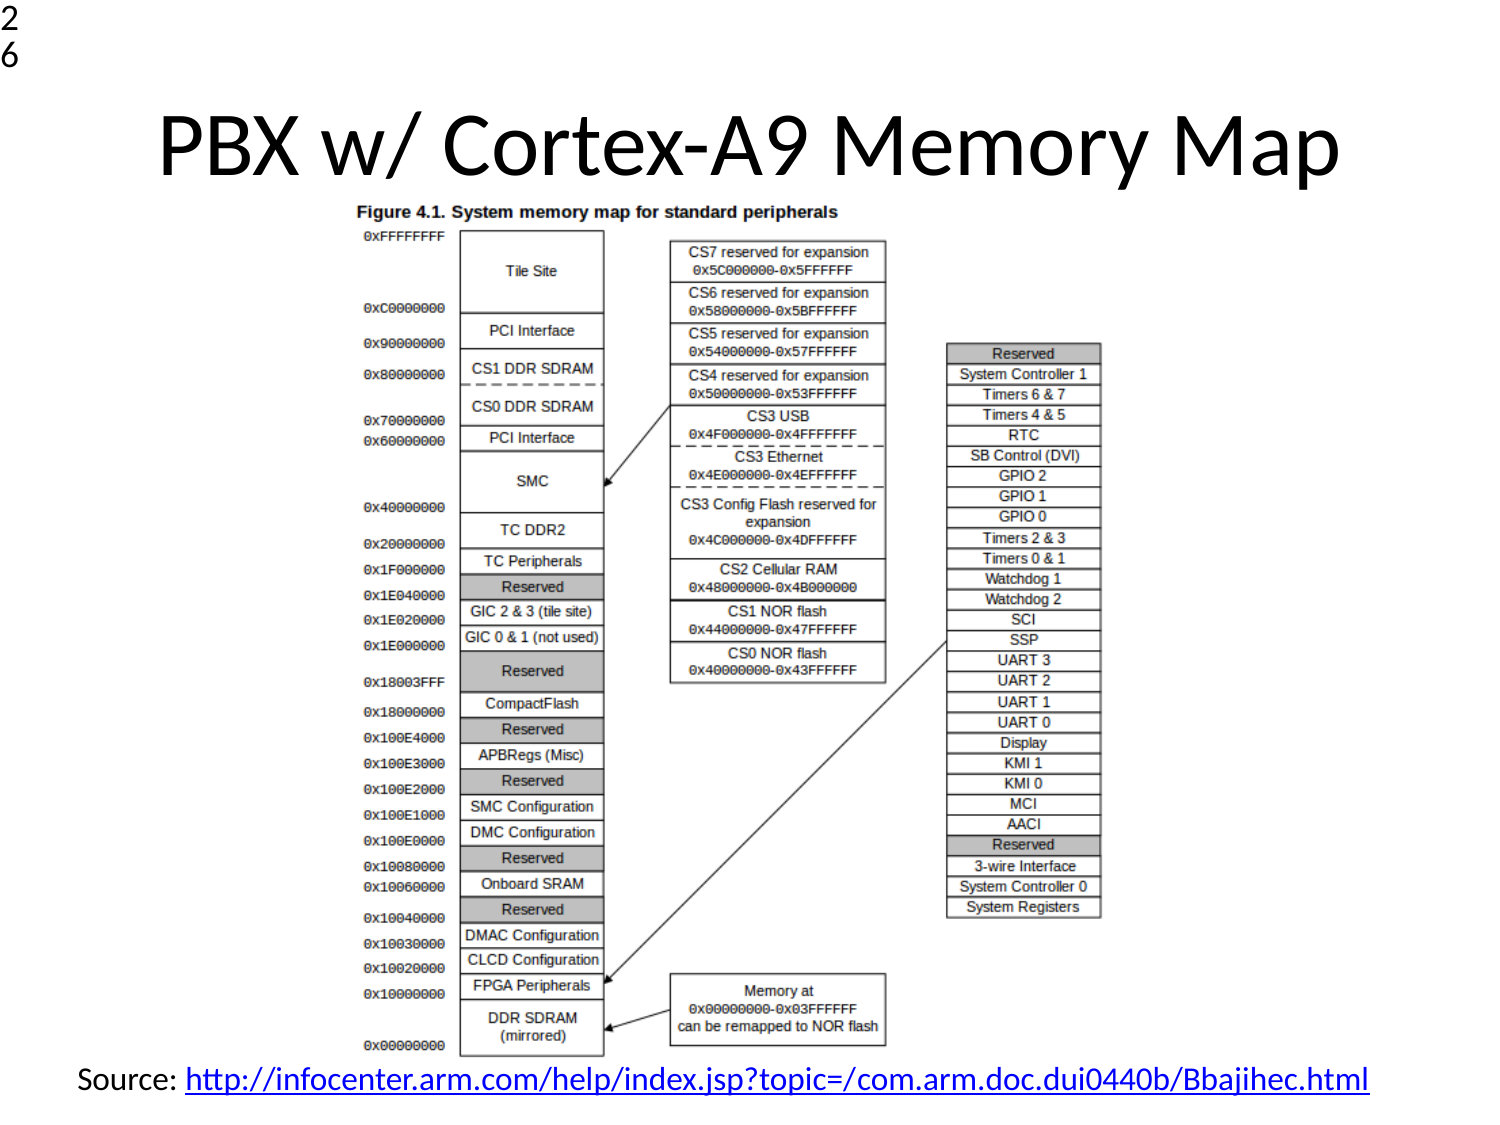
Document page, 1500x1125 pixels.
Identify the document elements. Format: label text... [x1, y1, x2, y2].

picture [350, 195, 1113, 1049]
text_box Source: http://infocenter.arm.com/help/index.jsp?topic=/com.arm.doc.dui0440b/Bbajihec.html [62, 1049, 1388, 1105]
title PBX w/ Cortex-A9 Memory Map [75, 45, 1425, 233]
